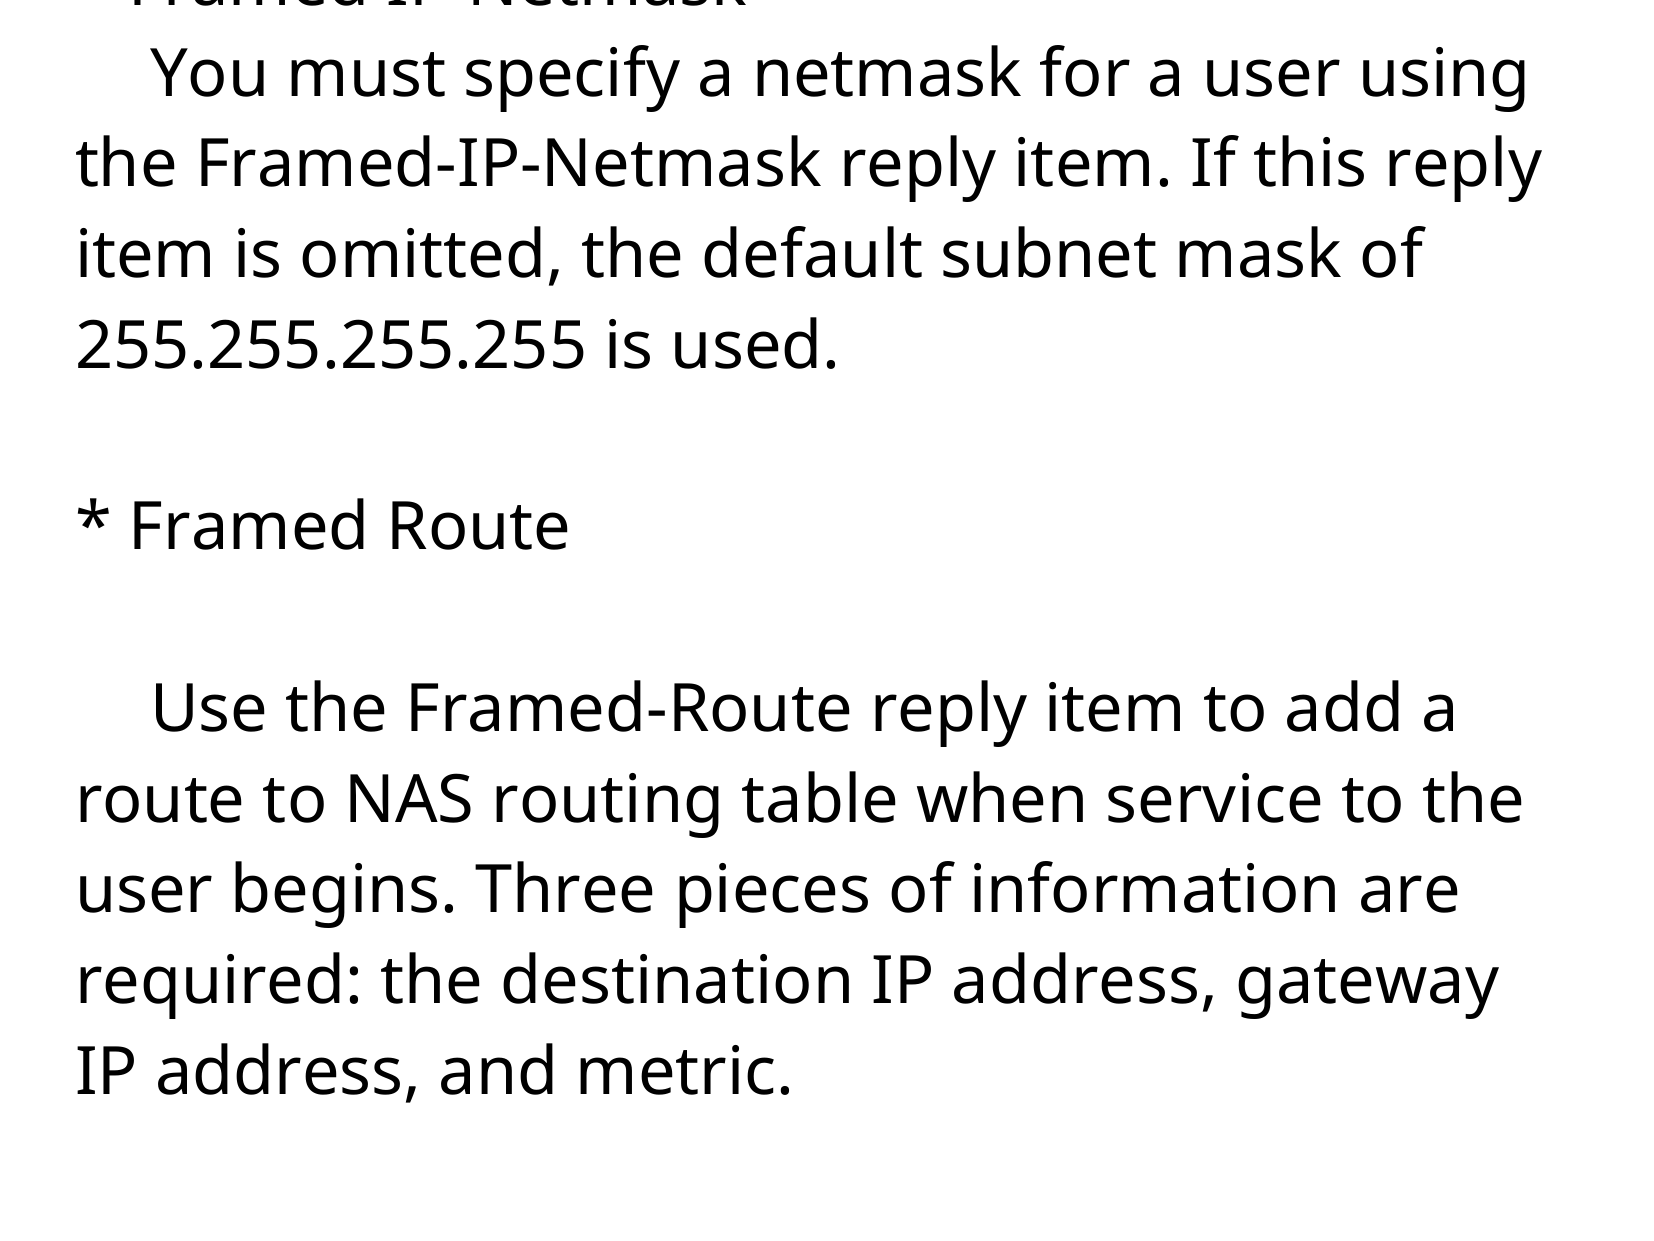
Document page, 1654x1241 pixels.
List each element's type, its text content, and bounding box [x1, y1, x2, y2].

subtitle * Framed IP Netmask You must specify a netmask for a user using the Framed-IP-Netmask reply item. If this reply item is omitted, the default subnet mask of 255.255.255.255 is used. * Framed Route Use the Framed-Route reply item to add a route to NAS routing table when service to the user begins. Three pieces of information are required: the destination IP address, gateway IP address, and metric. [75, 37, 1571, 1102]
